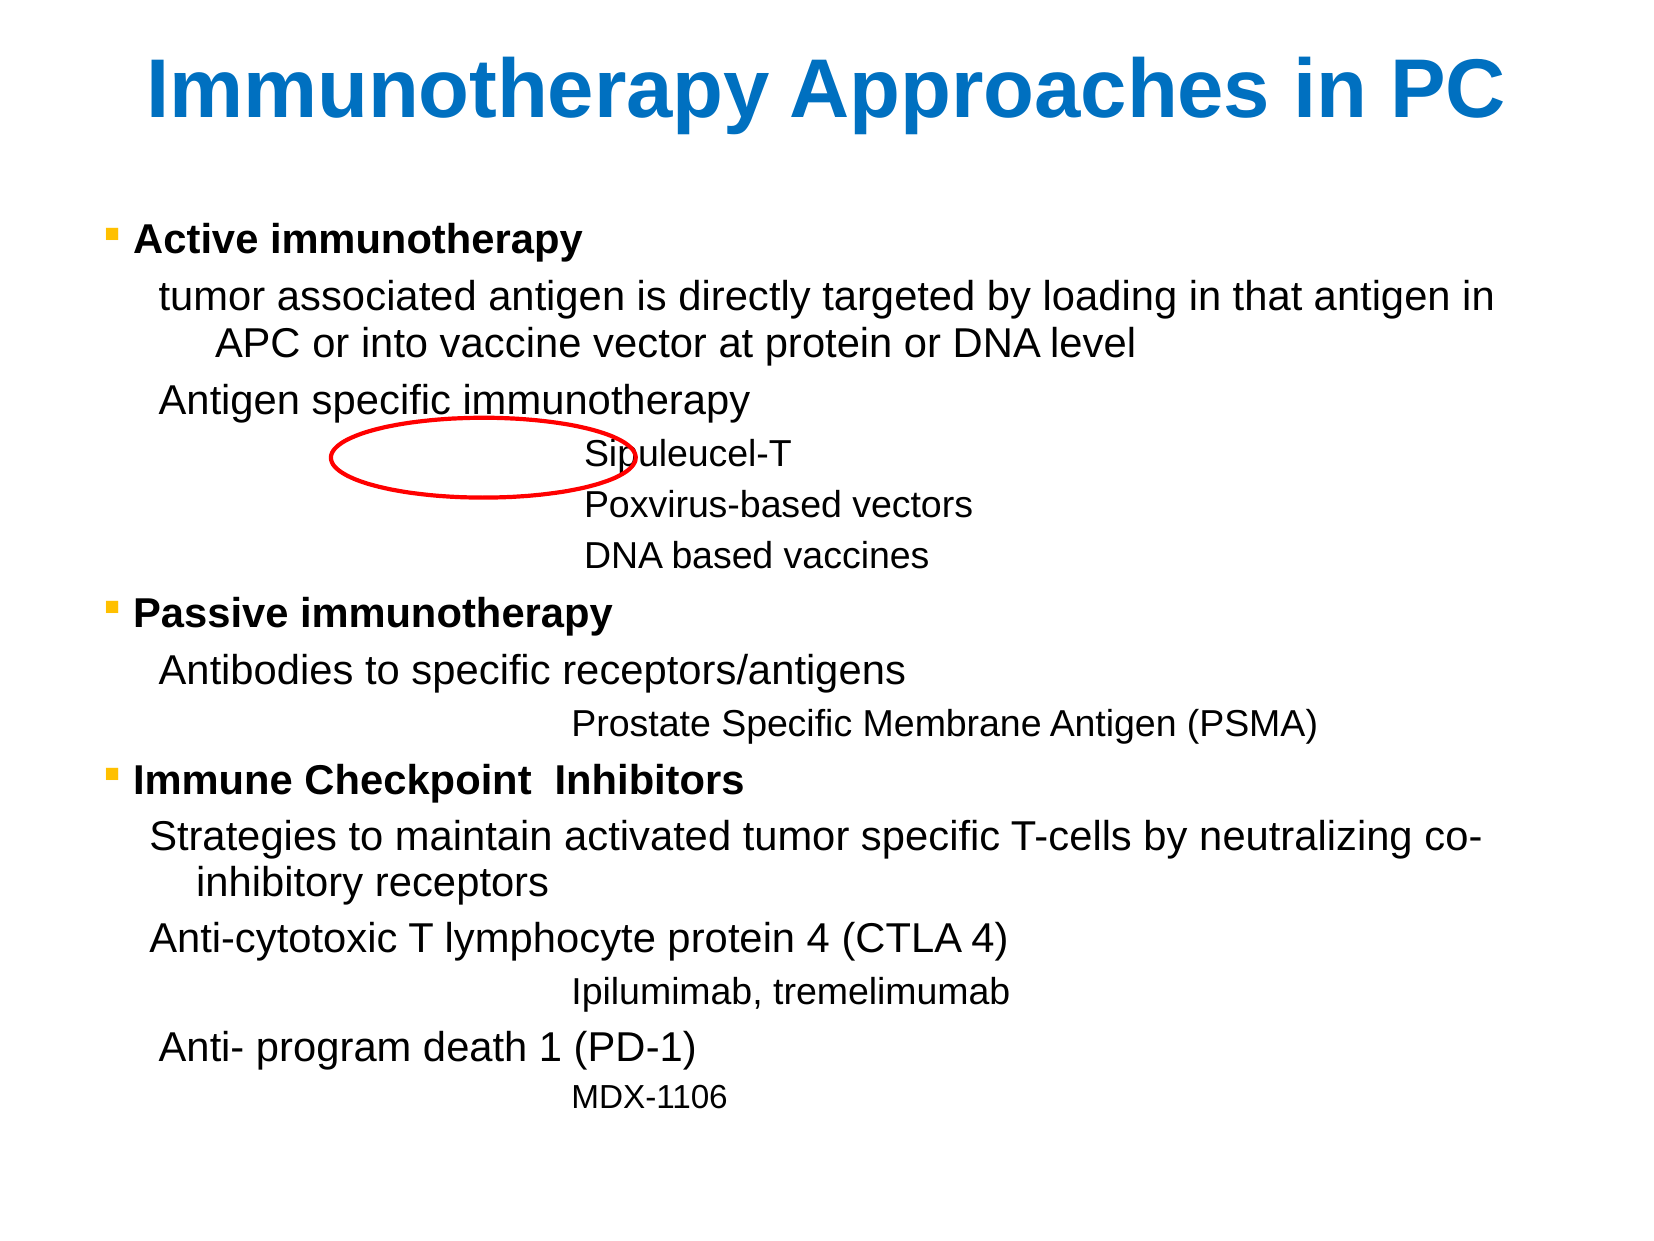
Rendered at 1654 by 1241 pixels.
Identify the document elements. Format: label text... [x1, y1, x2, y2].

text_box Immunotherapy Approaches in PC [0, 35, 1654, 173]
text_box Active immunotherapy tumor associated antigen is directly targeted by loading in that antigen in APC or into vaccine vector at protein or DNA level Antigen specific immunotherapy Sipuleucel-T Poxvirus-based vectors DNA based vaccines Passive immunotherapy Antibodies to specific receptors/antigens Prostate Specific Membrane Antigen (PSMA) Immune Checkpoint Inhibitors Strategies to maintain activated tumor specific T-cells by neutralizing co-inhibitory receptors Anti-cytotoxic T lymphocyte protein 4 (CTLA 4) Ipilumimab, tremelimumab Anti- program death 1 (PD-1) MDX-1106 [87, 208, 1576, 1186]
